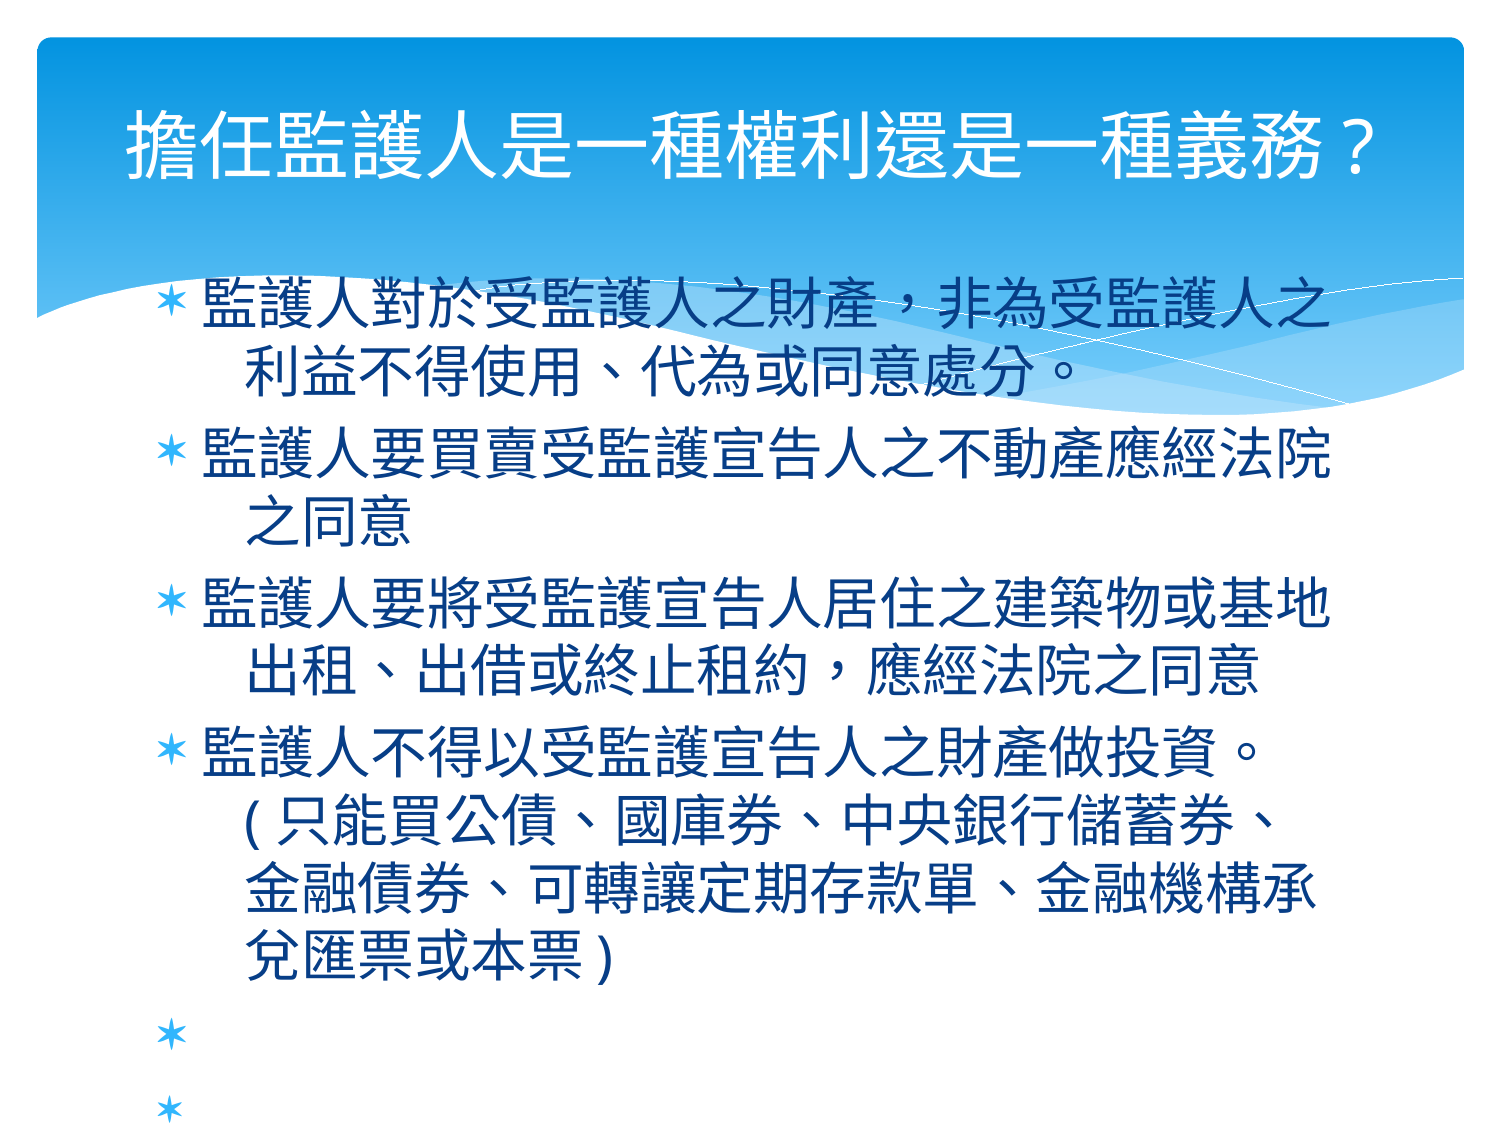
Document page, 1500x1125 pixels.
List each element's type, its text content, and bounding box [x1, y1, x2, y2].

title 擔任監護人是一種權利還是一種義務? [75, 55, 1426, 232]
list 監護人對於受監護人之財產，非為受監護人之利益不得使用、代為或同意處分。 監護人要買賣受監護宣告人之不動產應經法院之同意 監護人要將受監護宣告人居住之建築物或基地出租、出借或終止租約，應經法院之同意 監護人不得以受監護宣告人之財產做投資。(只能買公債、國庫券、中央銀行儲蓄券、金融債券、可轉讓定期存款單、金融機構承兌匯票或本票) [142, 260, 1359, 1006]
